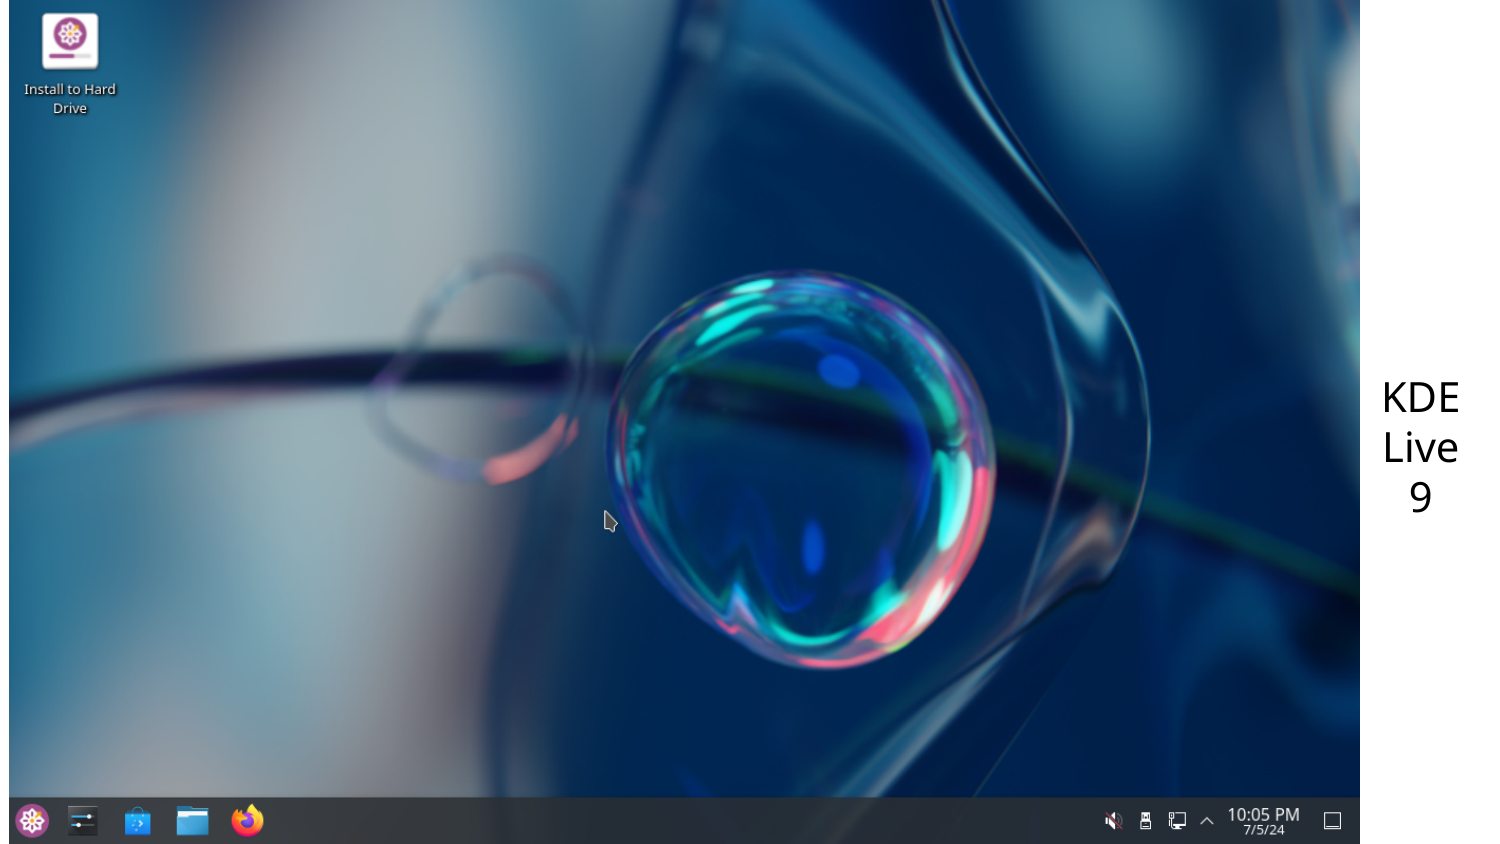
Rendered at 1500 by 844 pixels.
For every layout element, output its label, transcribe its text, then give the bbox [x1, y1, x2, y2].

text_box KDE Live 9 [1360, 356, 1500, 537]
picture [9, 0, 1360, 844]
